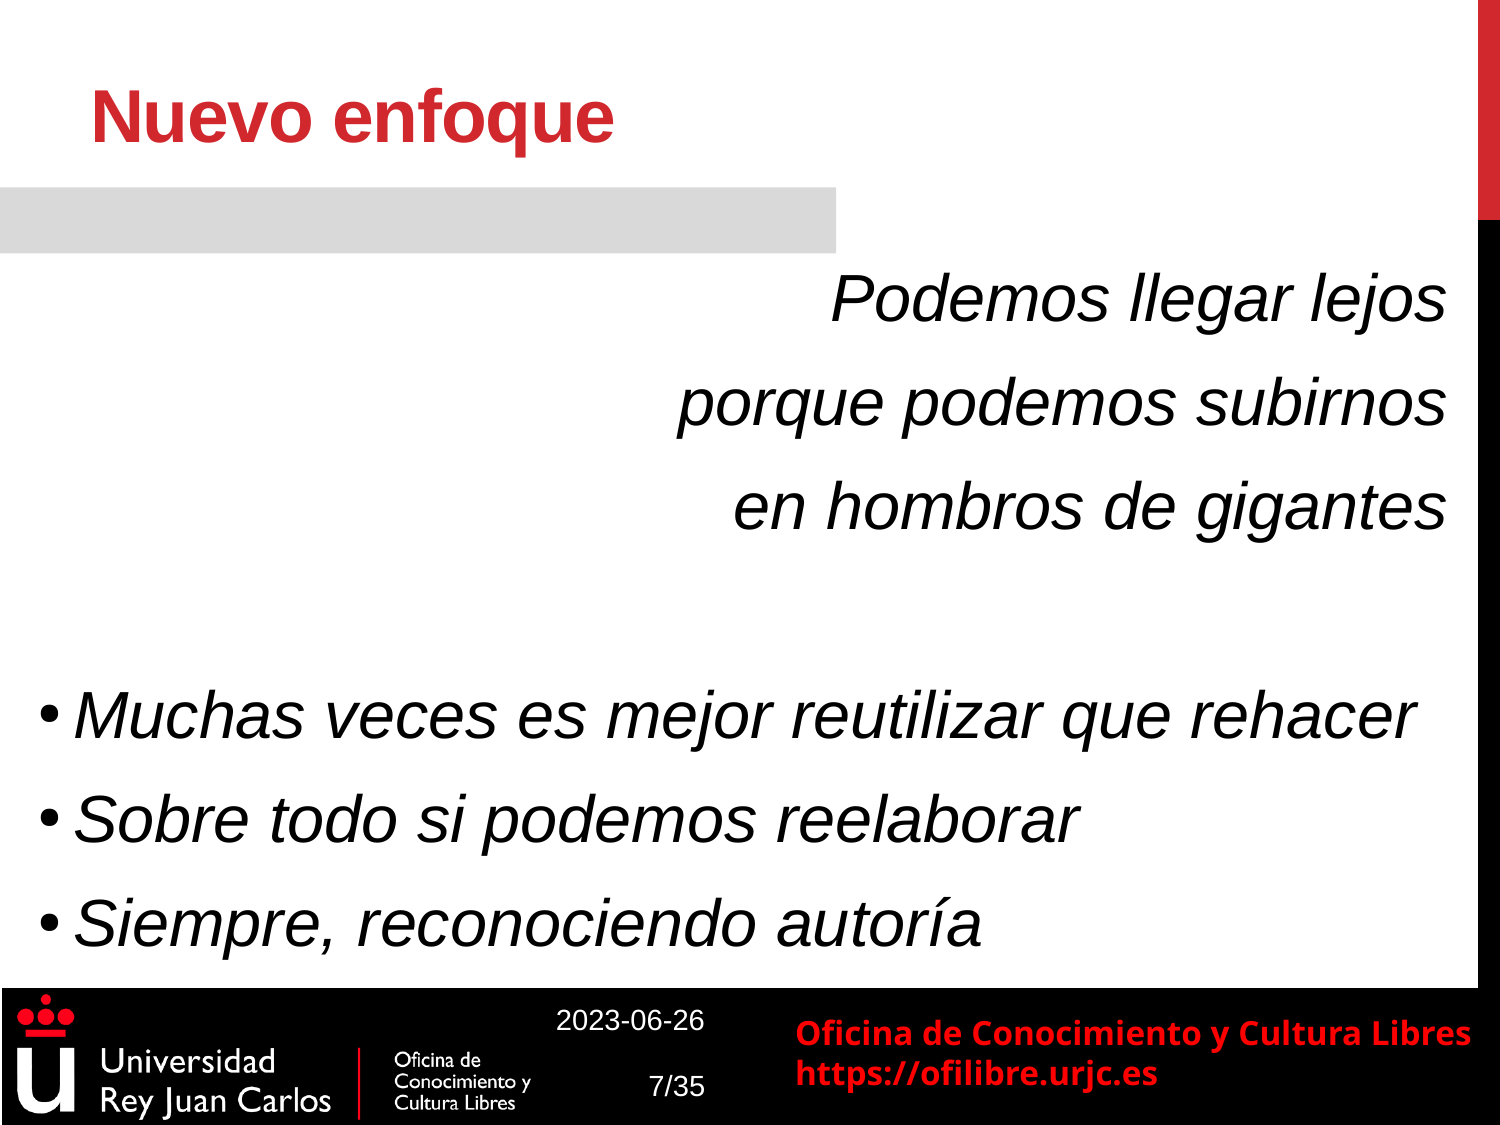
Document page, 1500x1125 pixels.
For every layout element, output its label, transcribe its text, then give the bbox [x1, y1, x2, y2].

text_box Nuevo enfoque [0, 24, 1326, 172]
title [75, 7, 1425, 196]
text_box Podemos llegar lejos porque podemos subirnos en hombros de gigantes Muchas veces es mejor reutilizar que rehacer Sobre todo si podemos reelaborar Siempre, reconociendo autoría [23, 253, 1464, 1014]
picture [17, 994, 531, 1120]
